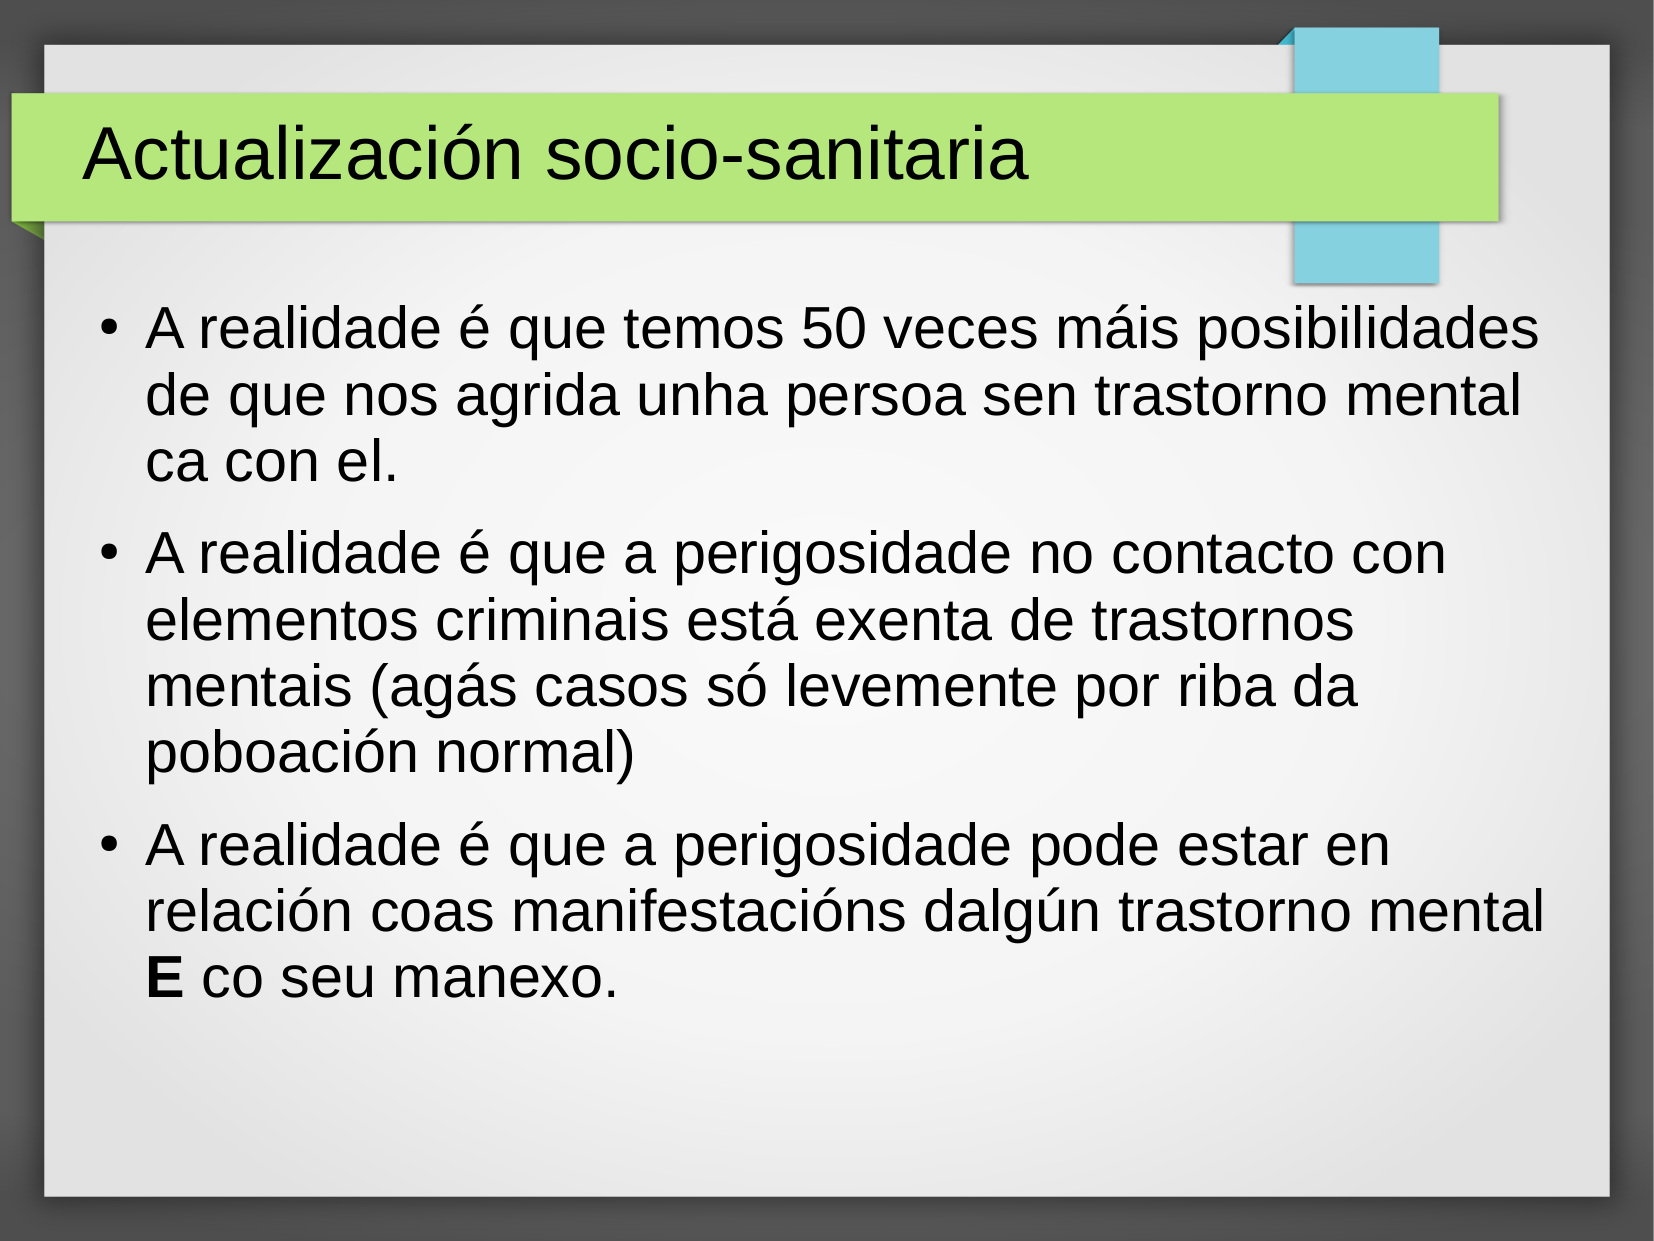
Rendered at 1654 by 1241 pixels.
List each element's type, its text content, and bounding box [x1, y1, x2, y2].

title Actualización socio-sanitaria [82, 94, 1264, 213]
picture [0, 0, 1654, 1241]
list A realidade é que temos 50 veces máis posibilidades de que nos agrida unha persoa sen trastorno mental ca con el. A realidade é que a perigosidade no contacto con elementos criminais está exenta de trastornos mentais (agás casos só levemente por riba da poboación normal) A realidade é que a perigosidade pode estar en relación coas manifestacións dalgún trastorno mental E co seu manexo. [82, 295, 1571, 1015]
